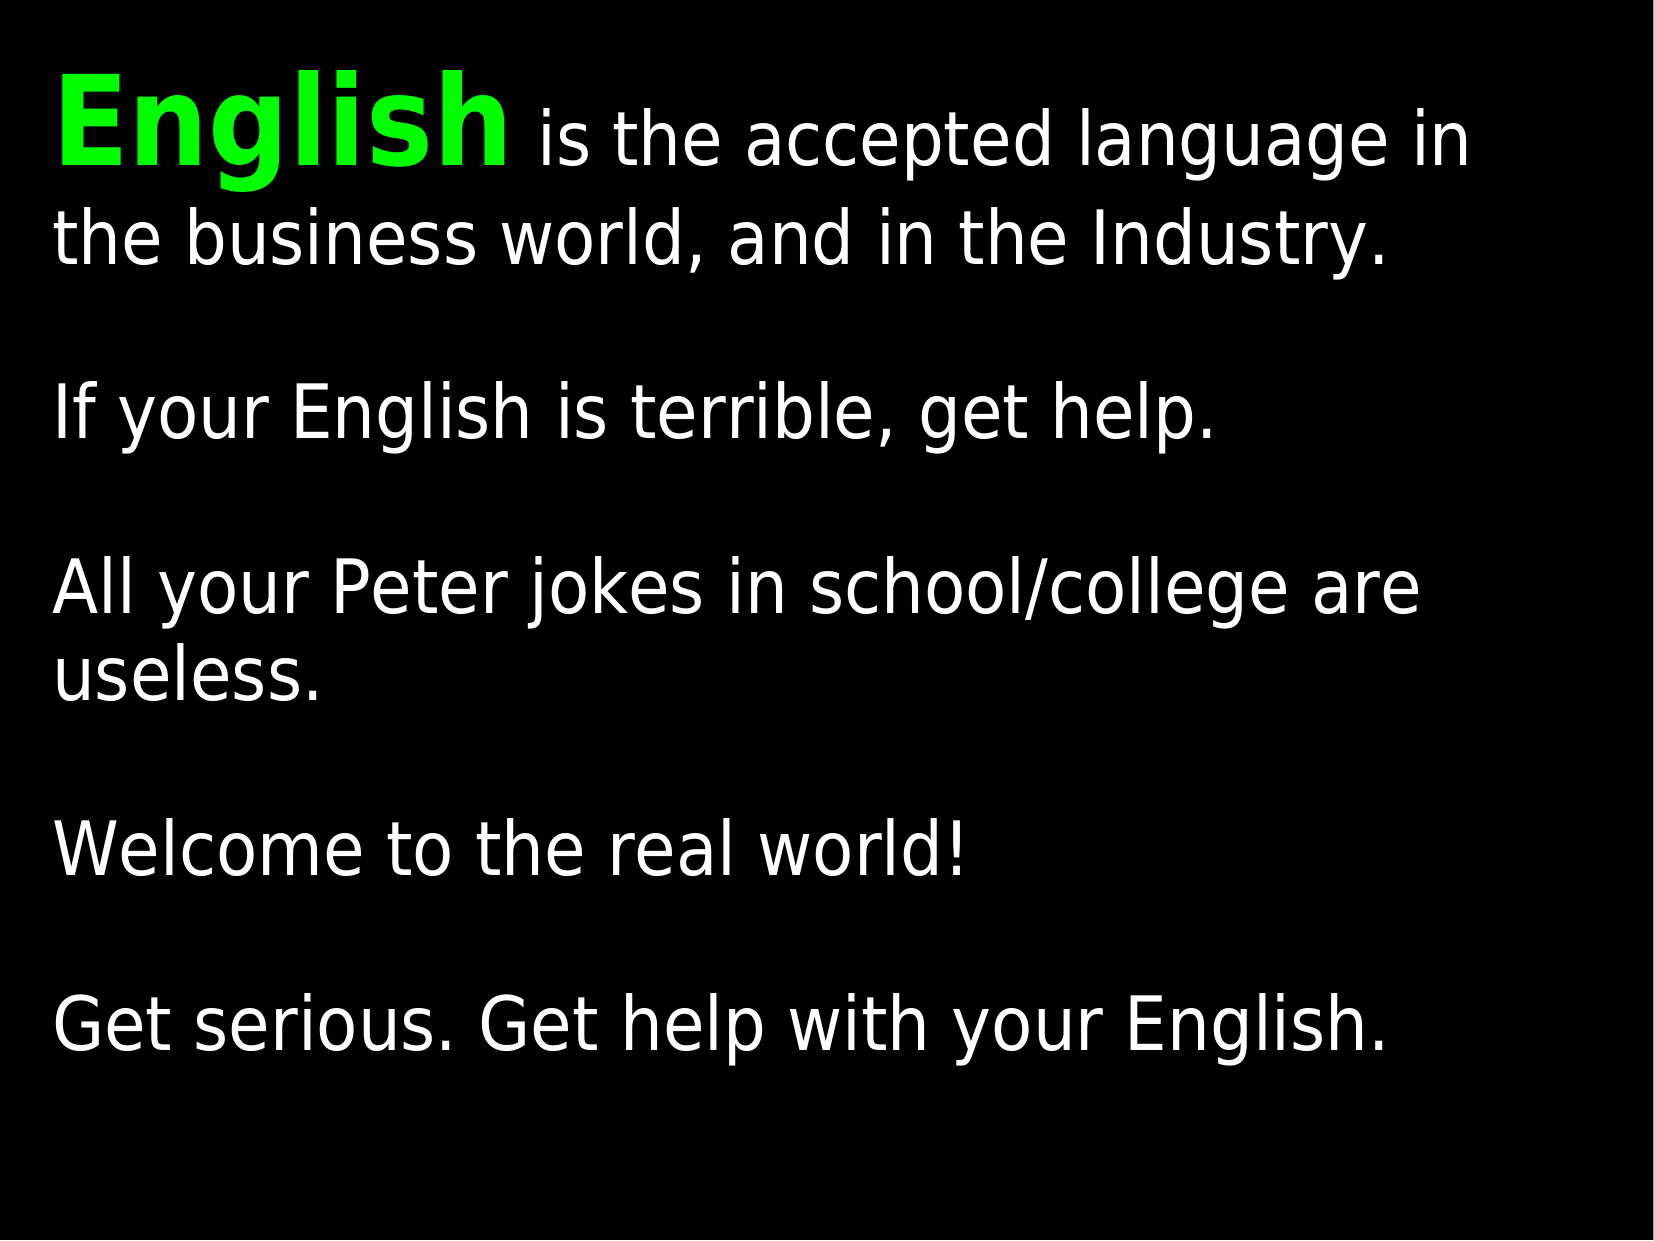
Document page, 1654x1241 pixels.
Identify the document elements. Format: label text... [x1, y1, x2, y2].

text_box English is the accepted language in the business world, and in the Industry. If your English is terrible, get help. All your Peter jokes in school/college are useless. Welcome to the real world! Get serious. Get help with your English. [37, 42, 1613, 1078]
